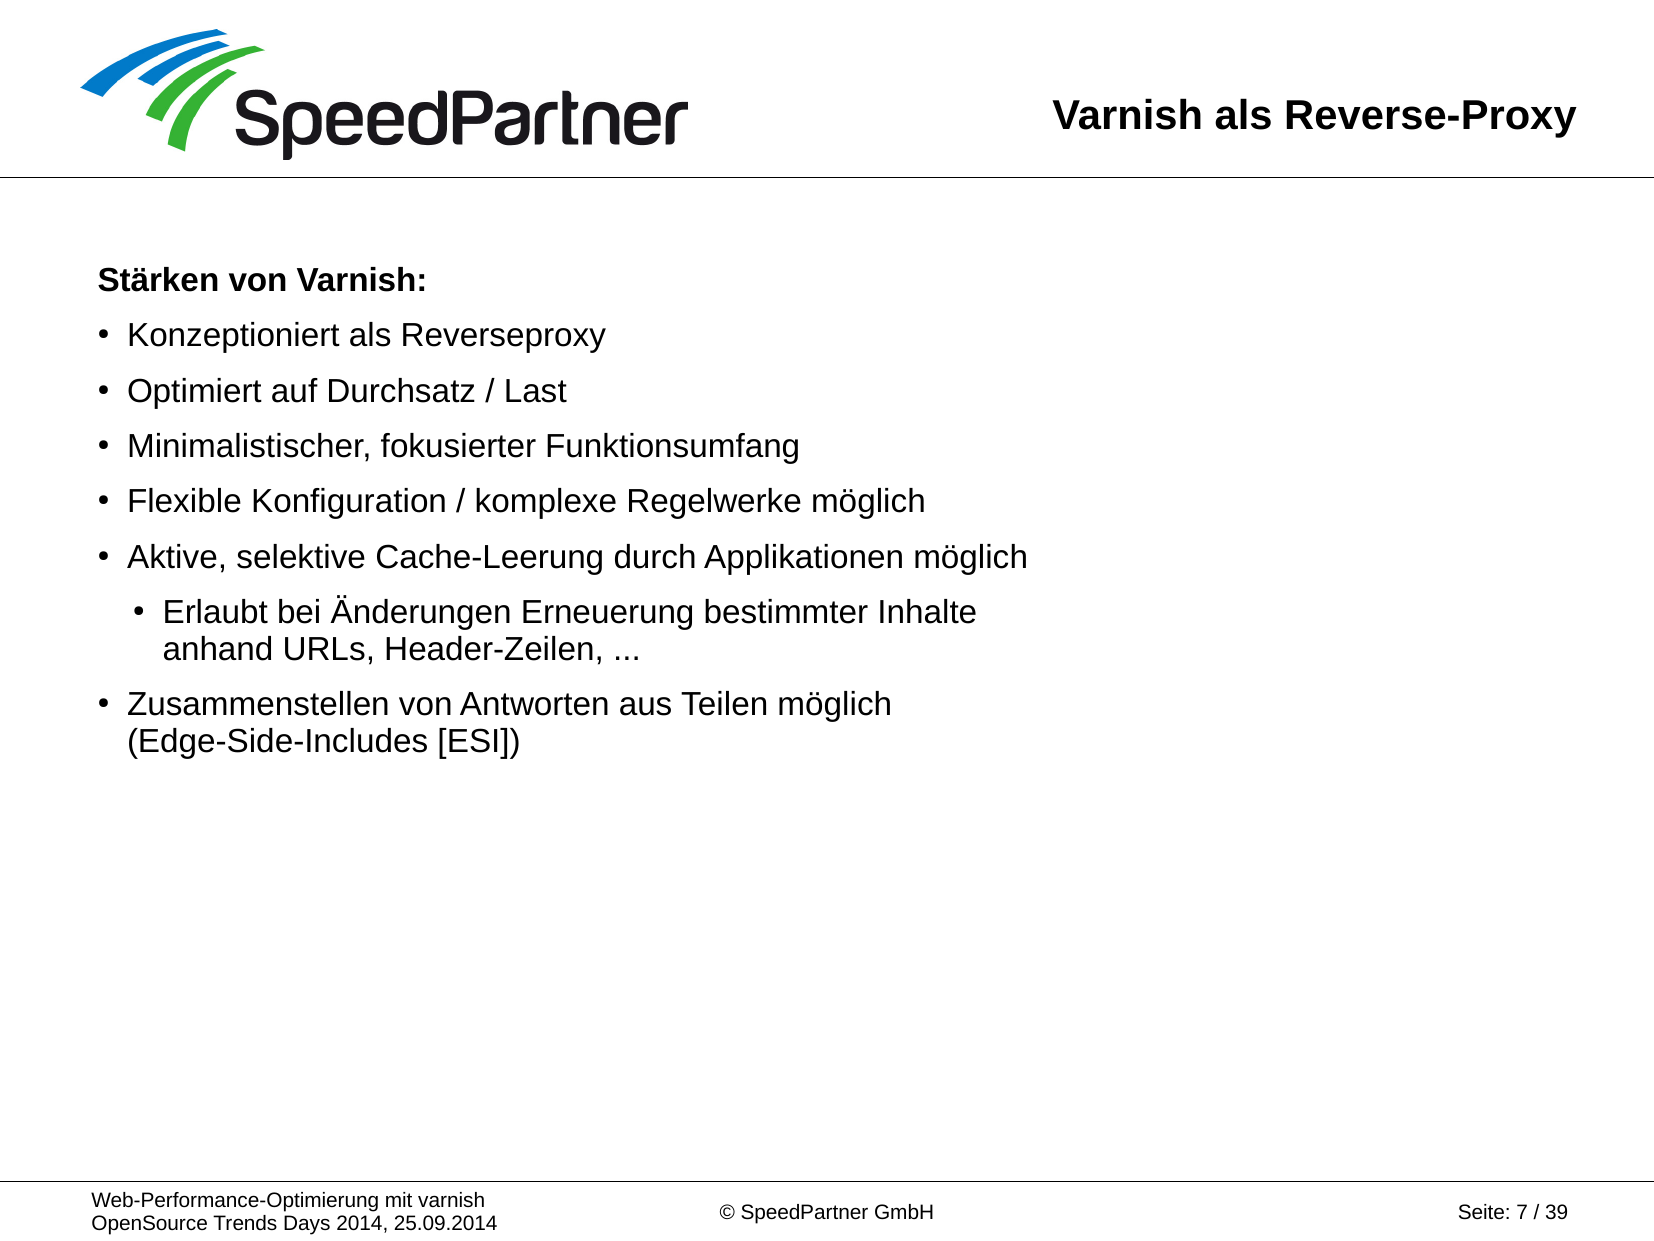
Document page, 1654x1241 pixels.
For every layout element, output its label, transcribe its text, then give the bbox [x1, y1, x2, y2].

picture [80, 29, 688, 160]
title Varnish als Reverse-Proxy [590, 70, 1577, 160]
text_box Stärken von Varnish: Konzeptioniert als Reverseproxy Optimiert auf Durchsatz / Last Minimalistischer, fokusierter Funktionsumfang Flexible Konfiguration / komplexe Regelwerke möglich Aktive, selektive Cache-Leerung durch Applikationen möglich Erlaubt bei Änderungen Erneuerung bestimmter Inhalte anhand URLs, Header-Zeilen, ... Zusammenstellen von Antworten aus Teilen möglich (Edge-Side-Includes [ESI]) [82, 254, 1565, 1177]
